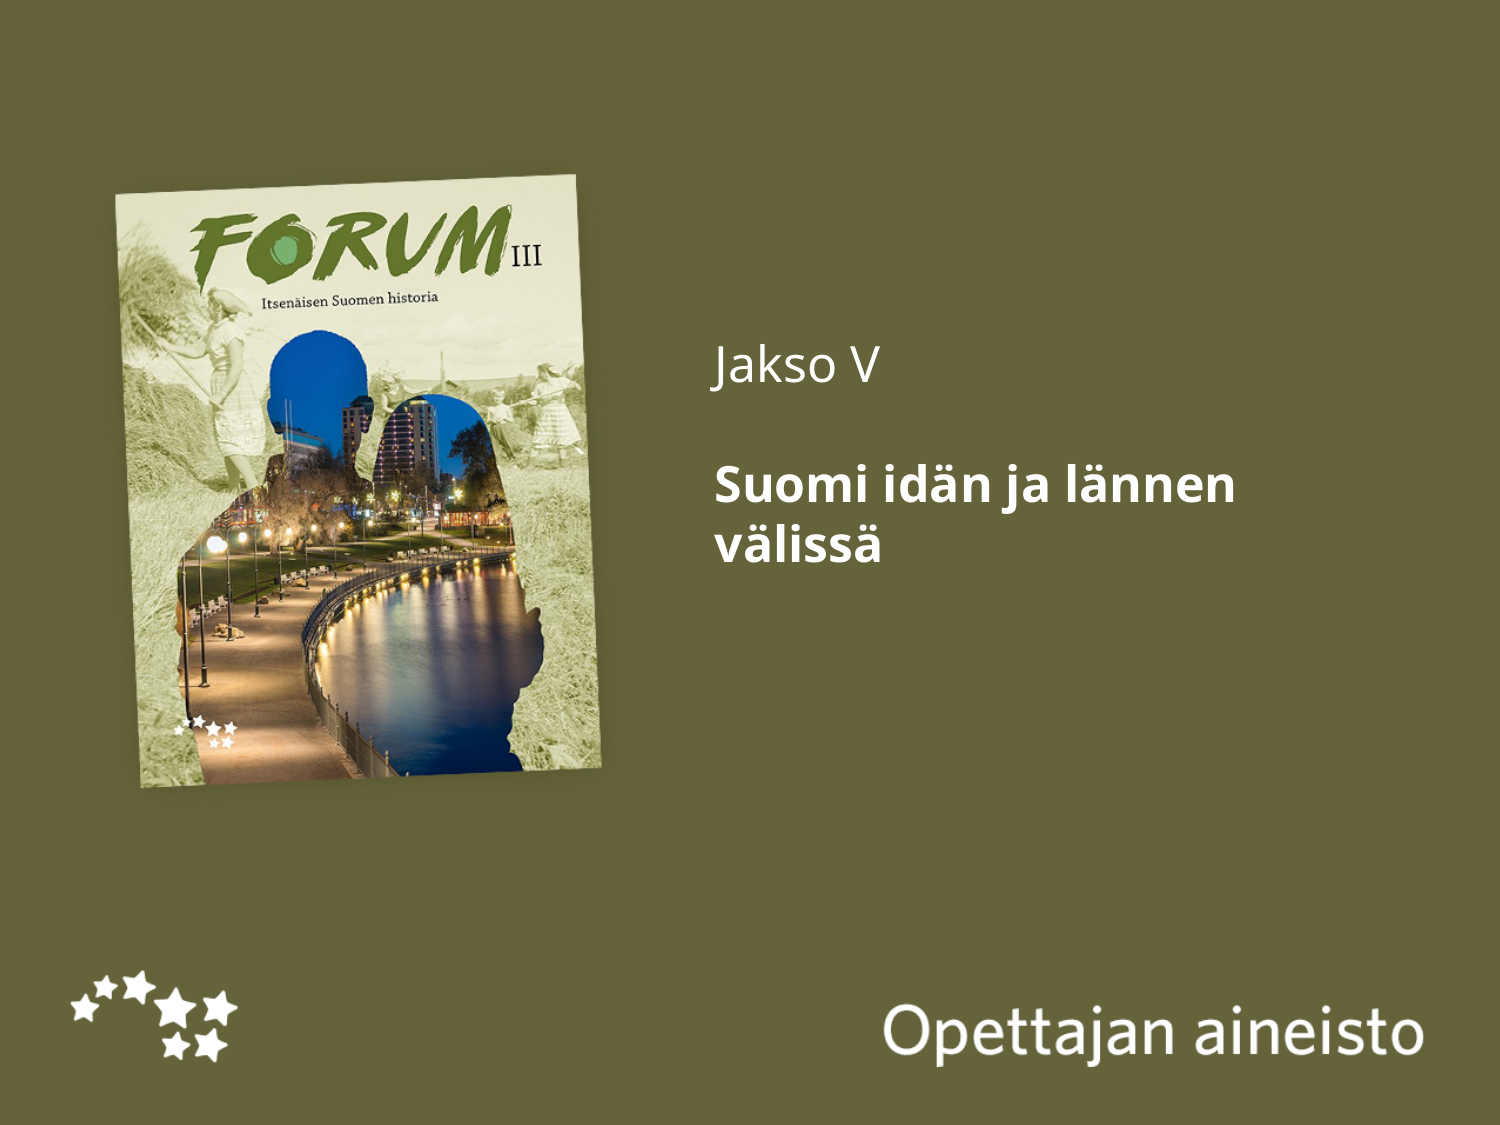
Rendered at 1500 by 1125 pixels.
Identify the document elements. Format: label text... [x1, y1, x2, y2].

text_box Jakso V Suomi idän ja lännen välissä [699, 324, 1365, 580]
picture [0, 0, 1500, 1125]
